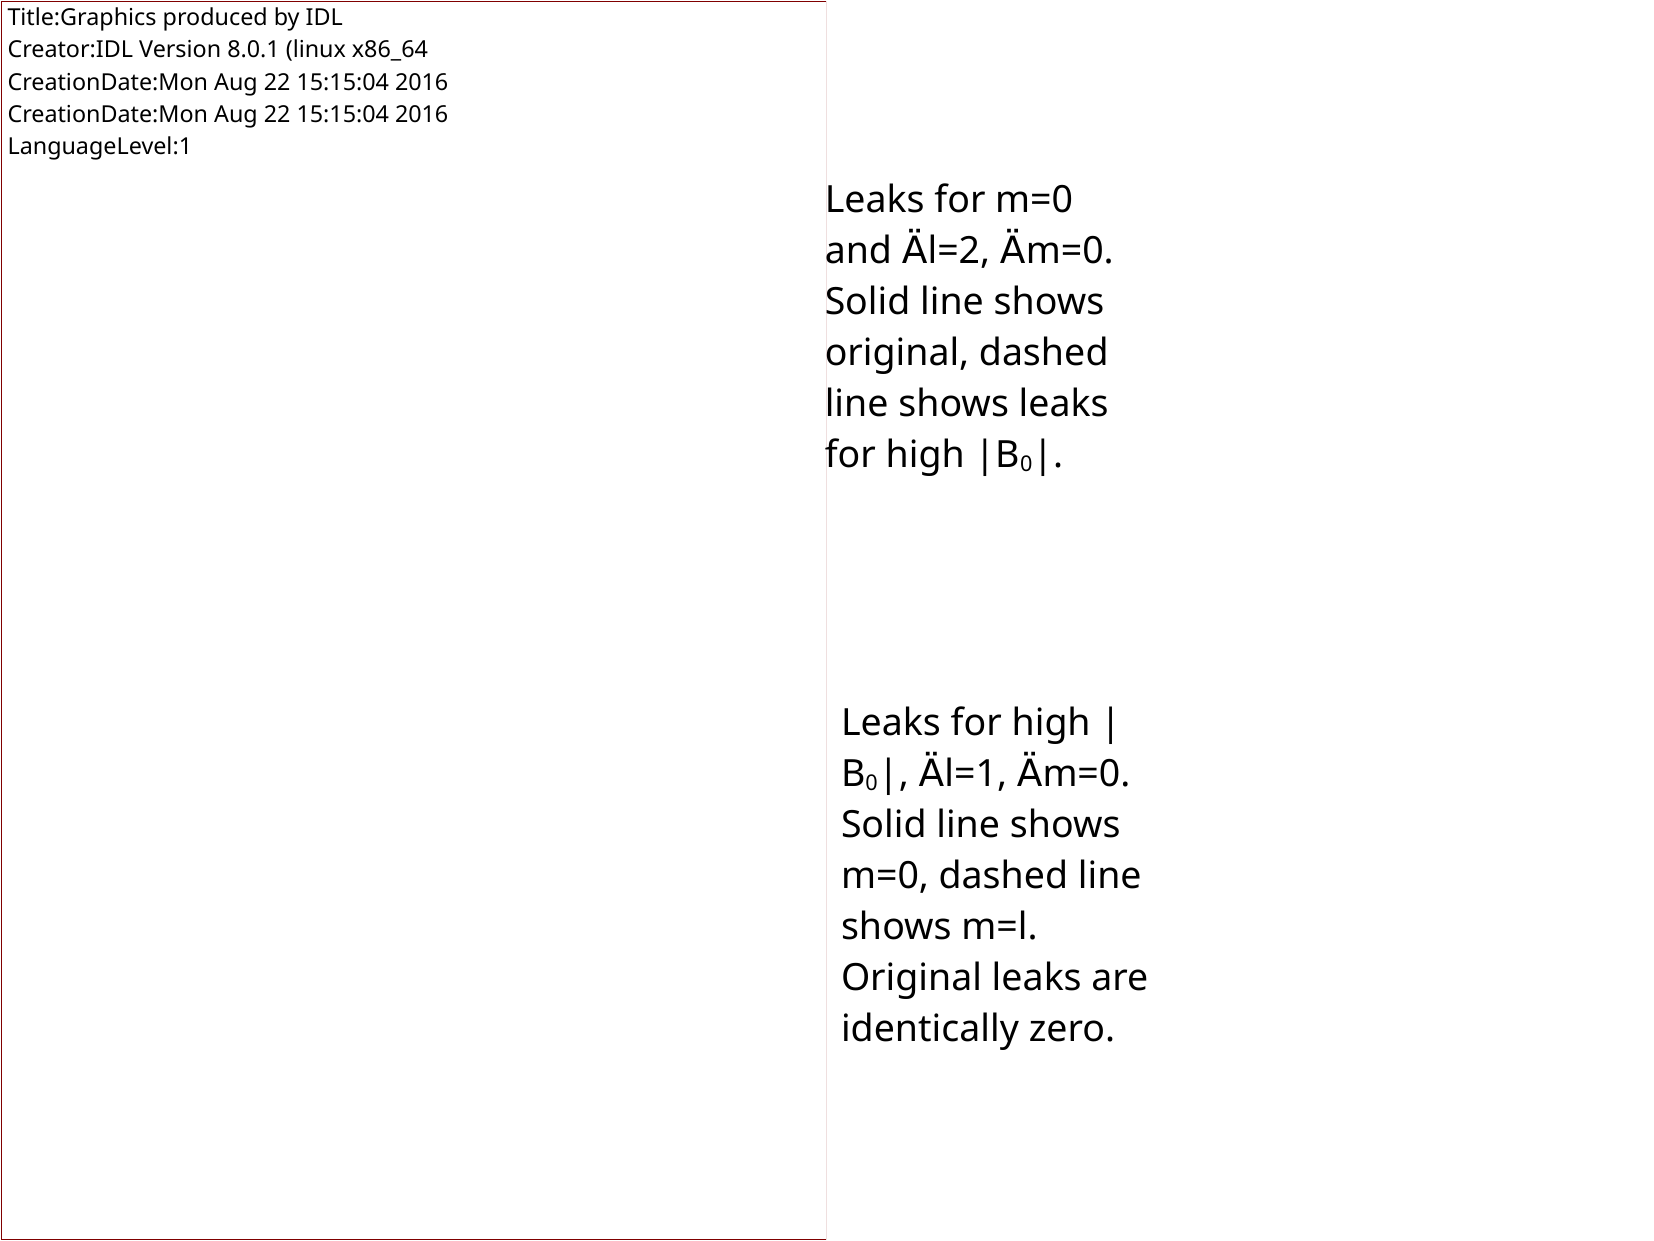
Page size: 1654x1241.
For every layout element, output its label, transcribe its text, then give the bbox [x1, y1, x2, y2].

text_box Leaks for m=0 and Äl=2, Äm=0. Solid line shows original, dashed line shows leaks for high |B0|. [810, 165, 1156, 454]
text_box Leaks for high |B0|, Äl=1, Äm=0. Solid line shows m=0, dashed line shows m=l. Original leaks are identically zero. [826, 688, 1187, 977]
picture [0, 0, 827, 1240]
